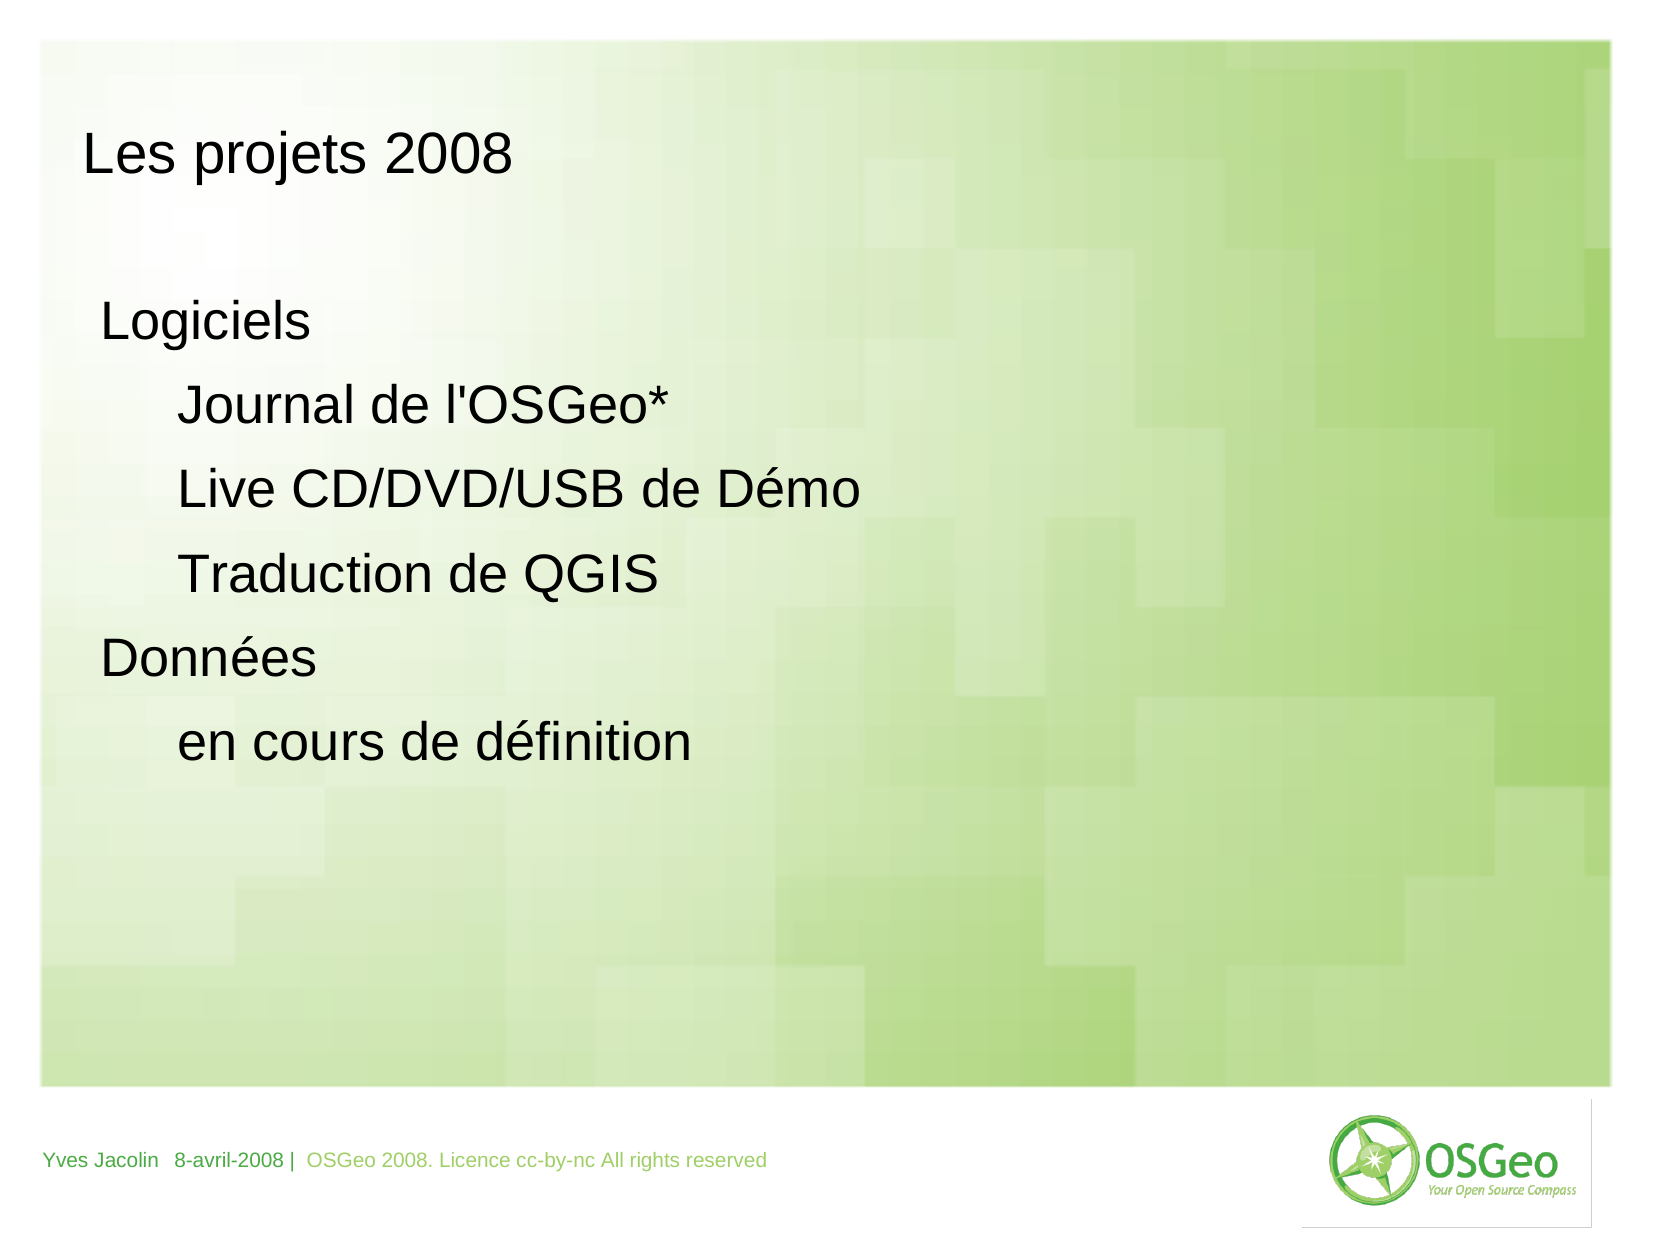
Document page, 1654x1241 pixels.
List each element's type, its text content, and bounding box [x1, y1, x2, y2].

picture [0, 1, 1654, 1239]
title Les projets 2008 [82, 49, 1571, 257]
list Logiciels Journal de l'OSGeo* Live CD/DVD/USB de Démo Traduction de QGIS Données en cours de définition [82, 290, 1571, 1109]
